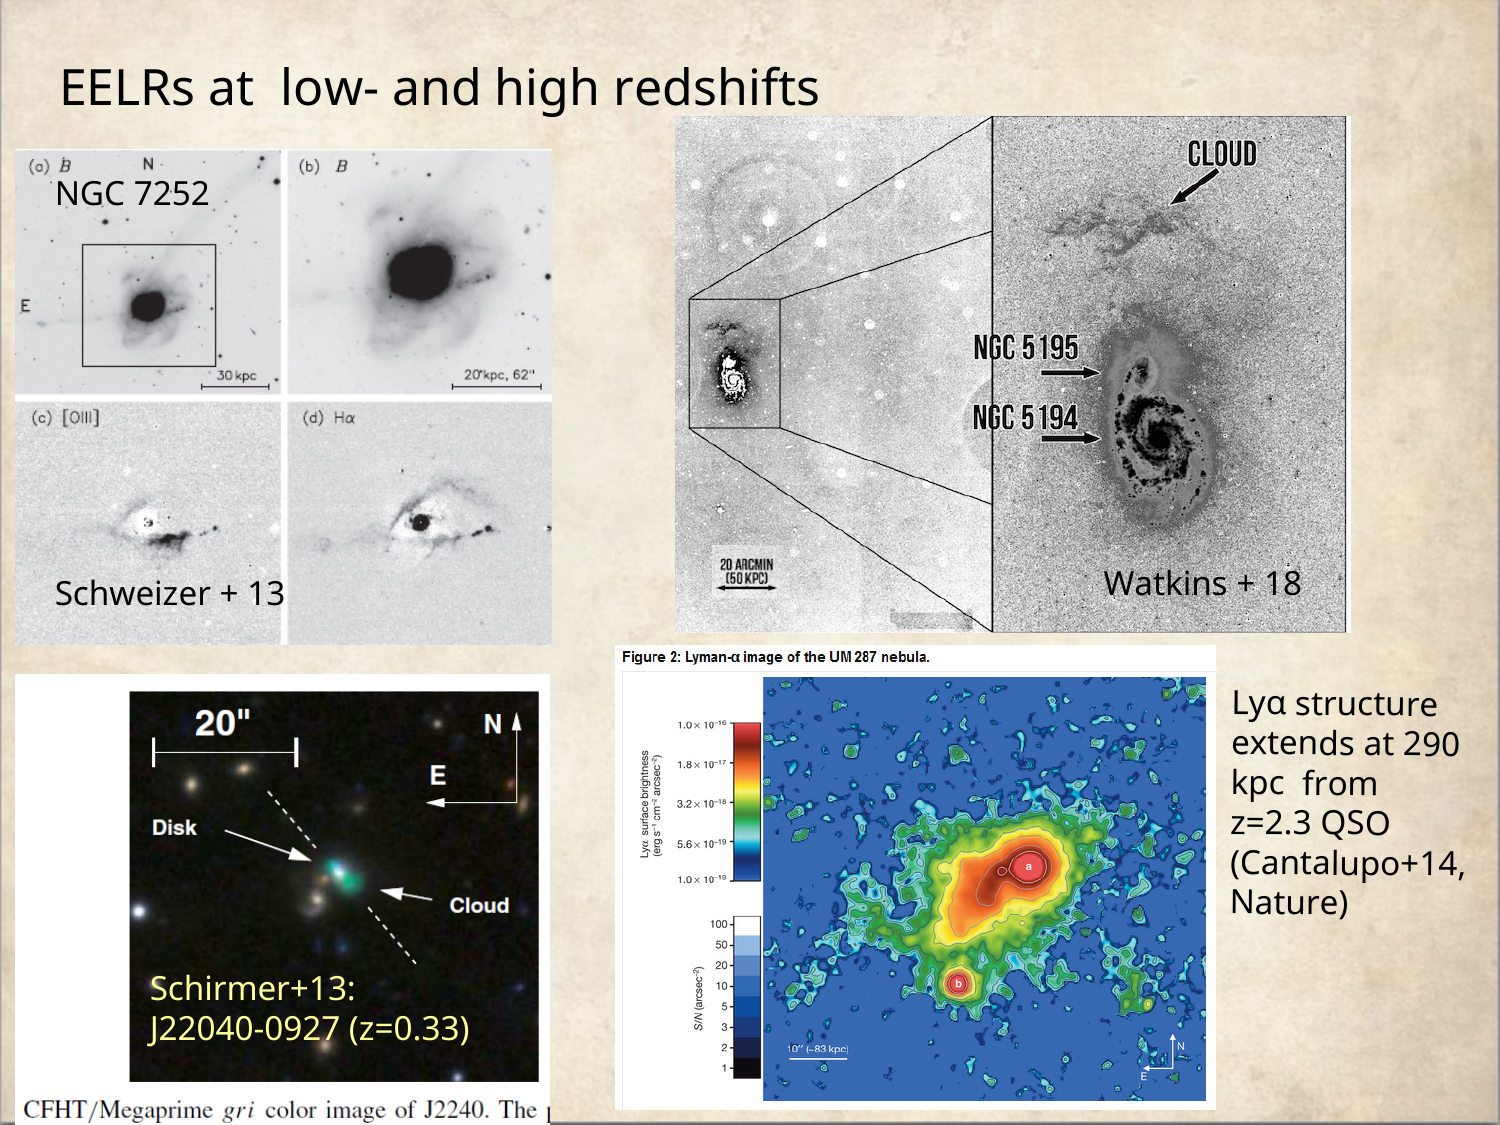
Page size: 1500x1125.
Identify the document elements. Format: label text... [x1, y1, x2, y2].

picture [0, 0, 1500, 1125]
text_box Lyα structure extends at 290 kpc from z=2.3 QSO (Cantalupo+14, Nature) [1214, 673, 1497, 931]
text_box Schirmer+13: J22040-0927 (z=0.33) [135, 960, 489, 1055]
text_box NGC 7252 Schweizer + 13 [40, 165, 299, 660]
title EELRs at low- and high redshifts [59, 45, 1414, 126]
text_box Watkins + 18 [1080, 554, 1366, 610]
